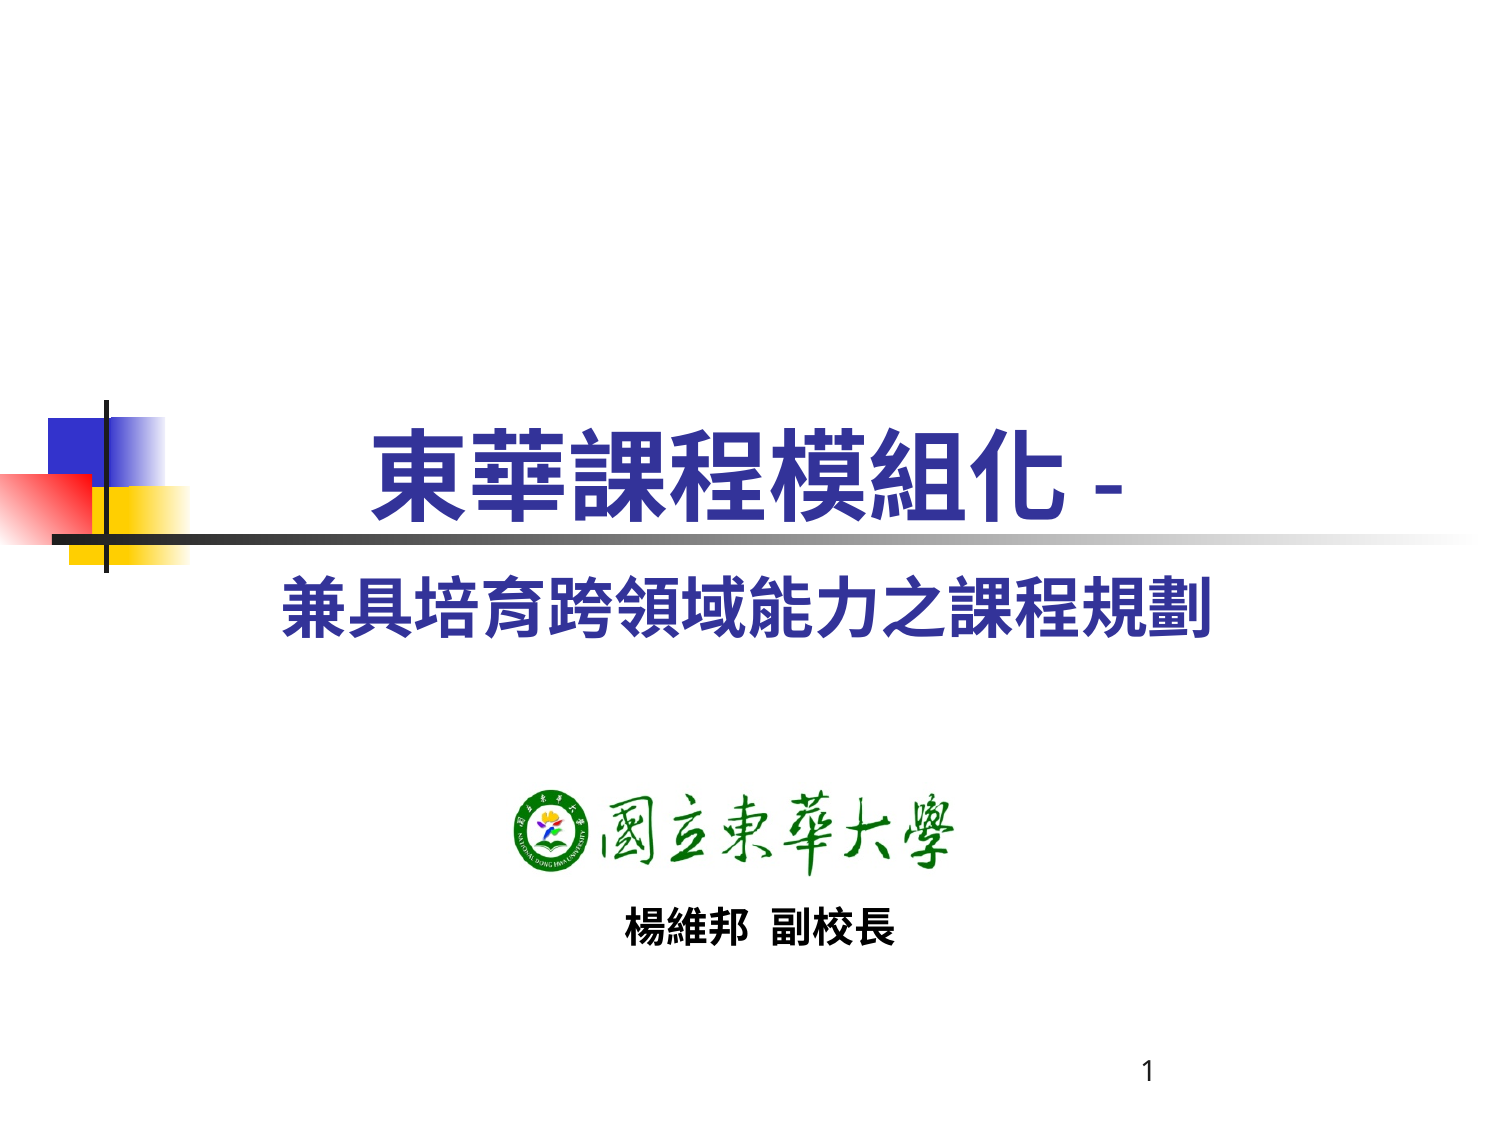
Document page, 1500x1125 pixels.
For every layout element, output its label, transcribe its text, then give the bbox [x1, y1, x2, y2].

text_box 1 [1125, 1025, 1438, 1101]
picture [506, 782, 957, 877]
text_box 東華課程模組化- 兼具培育跨領域能力之課程規劃 [52, 355, 1443, 653]
text_box 楊維邦 副校長 [445, 893, 1076, 1033]
